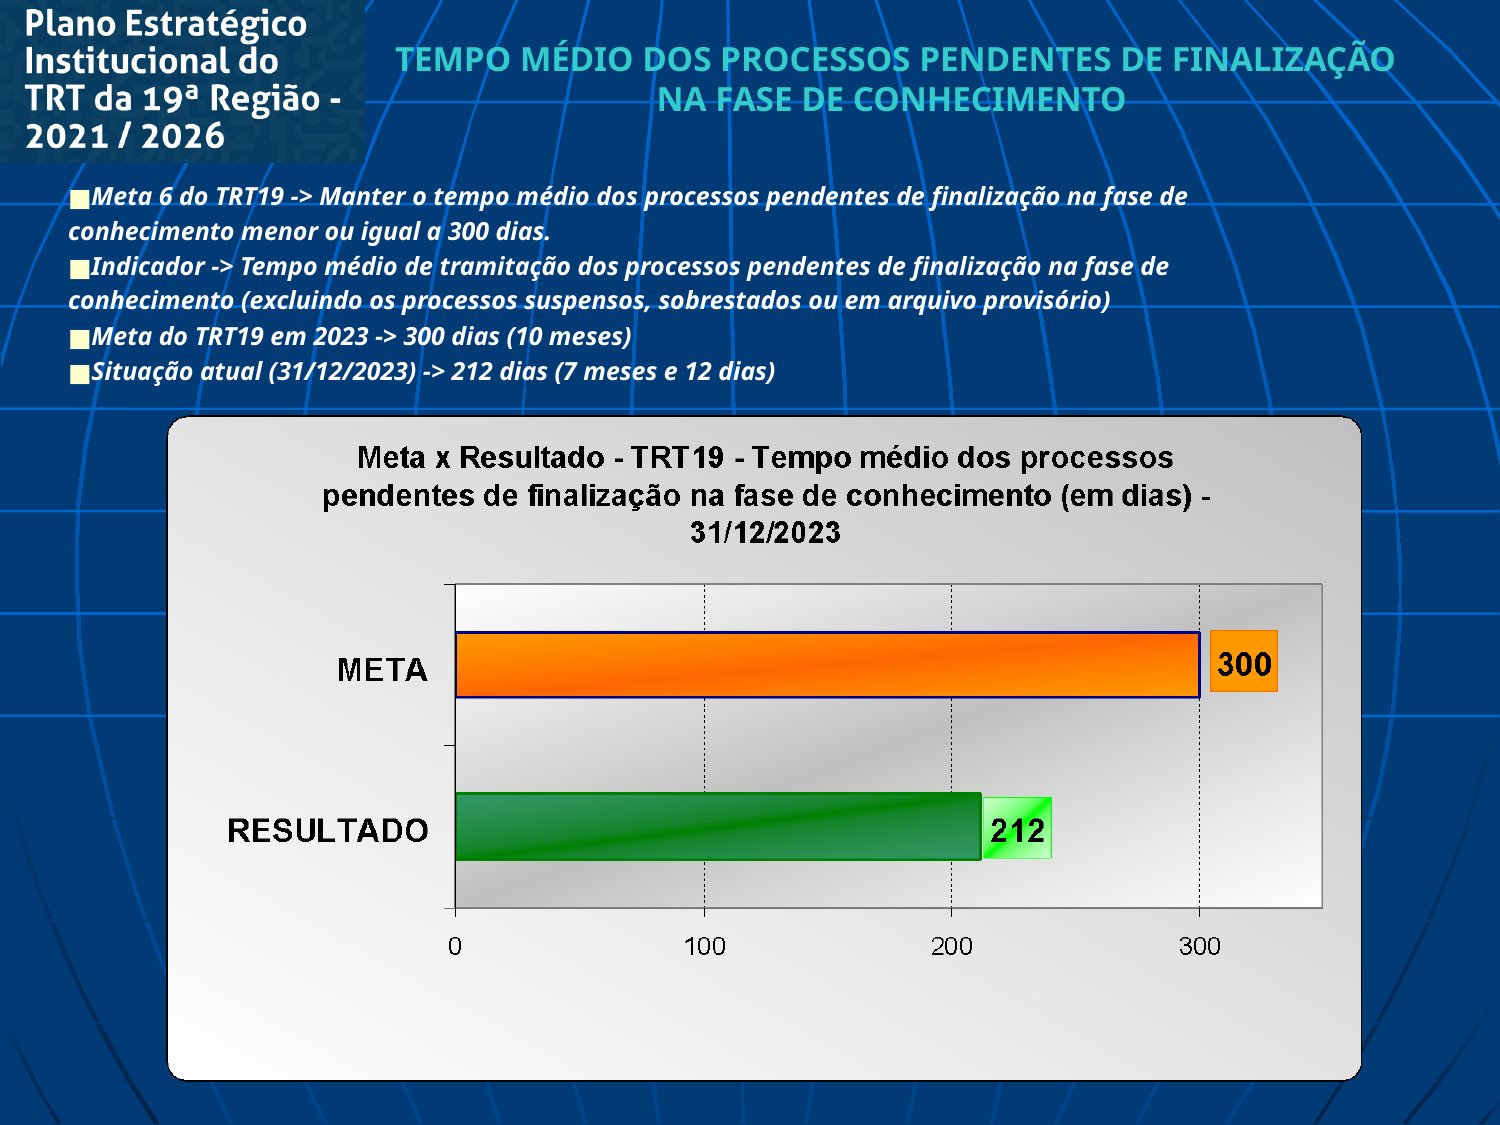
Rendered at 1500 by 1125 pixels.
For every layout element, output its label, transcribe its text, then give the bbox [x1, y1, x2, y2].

text_box TEMPO MÉDIO DOS PROCESSOS PENDENTES DE FINALIZAÇÃO NA FASE DE CONHECIMENTO [365, 30, 1424, 126]
picture [0, 0, 365, 163]
text_box Meta 6 do TRT19 -> Manter o tempo médio dos processos pendentes de finalização na fase de conhecimento menor ou igual a 300 dias. Indicador -> Tempo médio de tramitação dos processos pendentes de finalização na fase de conhecimento (excluindo os processos suspensos, sobrestados ou em arquivo provisório) Meta do TRT19 em 2023 -> 300 dias (10 meses) Situação atual (31/12/2023) -> 212 dias (7 meses e 12 dias) [53, 172, 1459, 433]
picture [159, 408, 1371, 1089]
